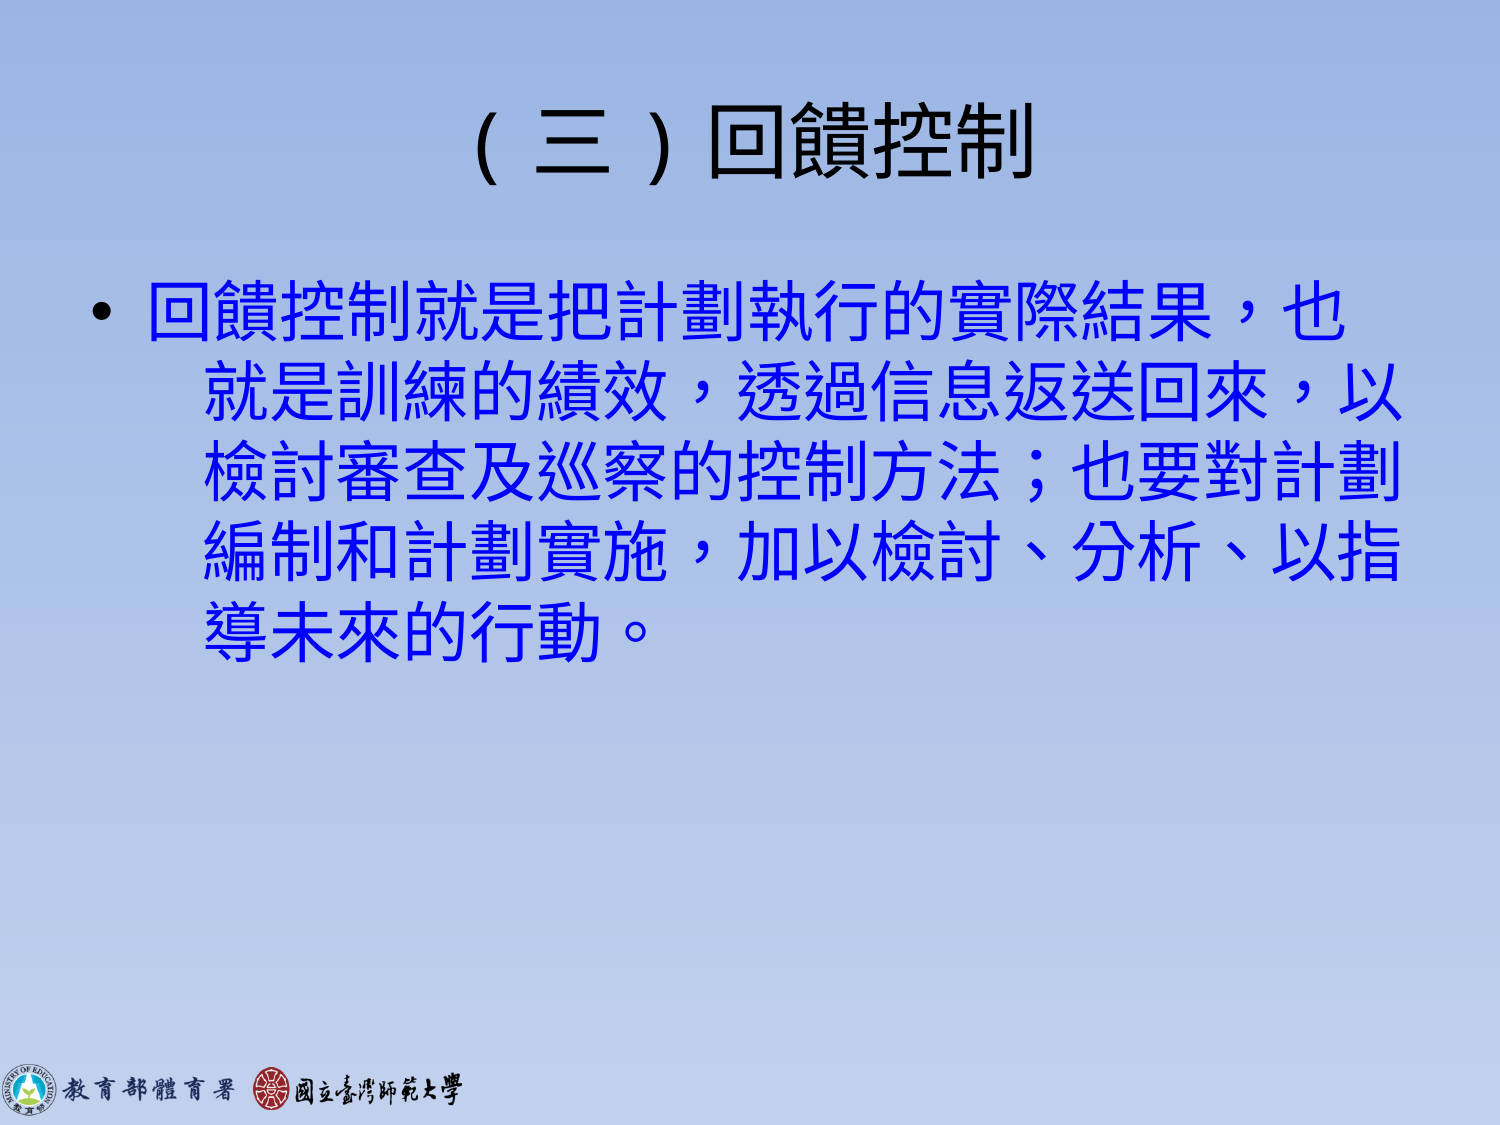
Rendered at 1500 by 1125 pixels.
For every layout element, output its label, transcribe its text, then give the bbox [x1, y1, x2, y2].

list 回饋控制就是把計劃執行的實際結果，也就是訓練的績效，透過信息返送回來，以檢討審查及巡察的控制方法；也要對計劃編制和計劃實施，加以檢討、分析、以指導未來的行動。 [75, 262, 1426, 1005]
title (三)回饋控制 [75, 45, 1426, 233]
